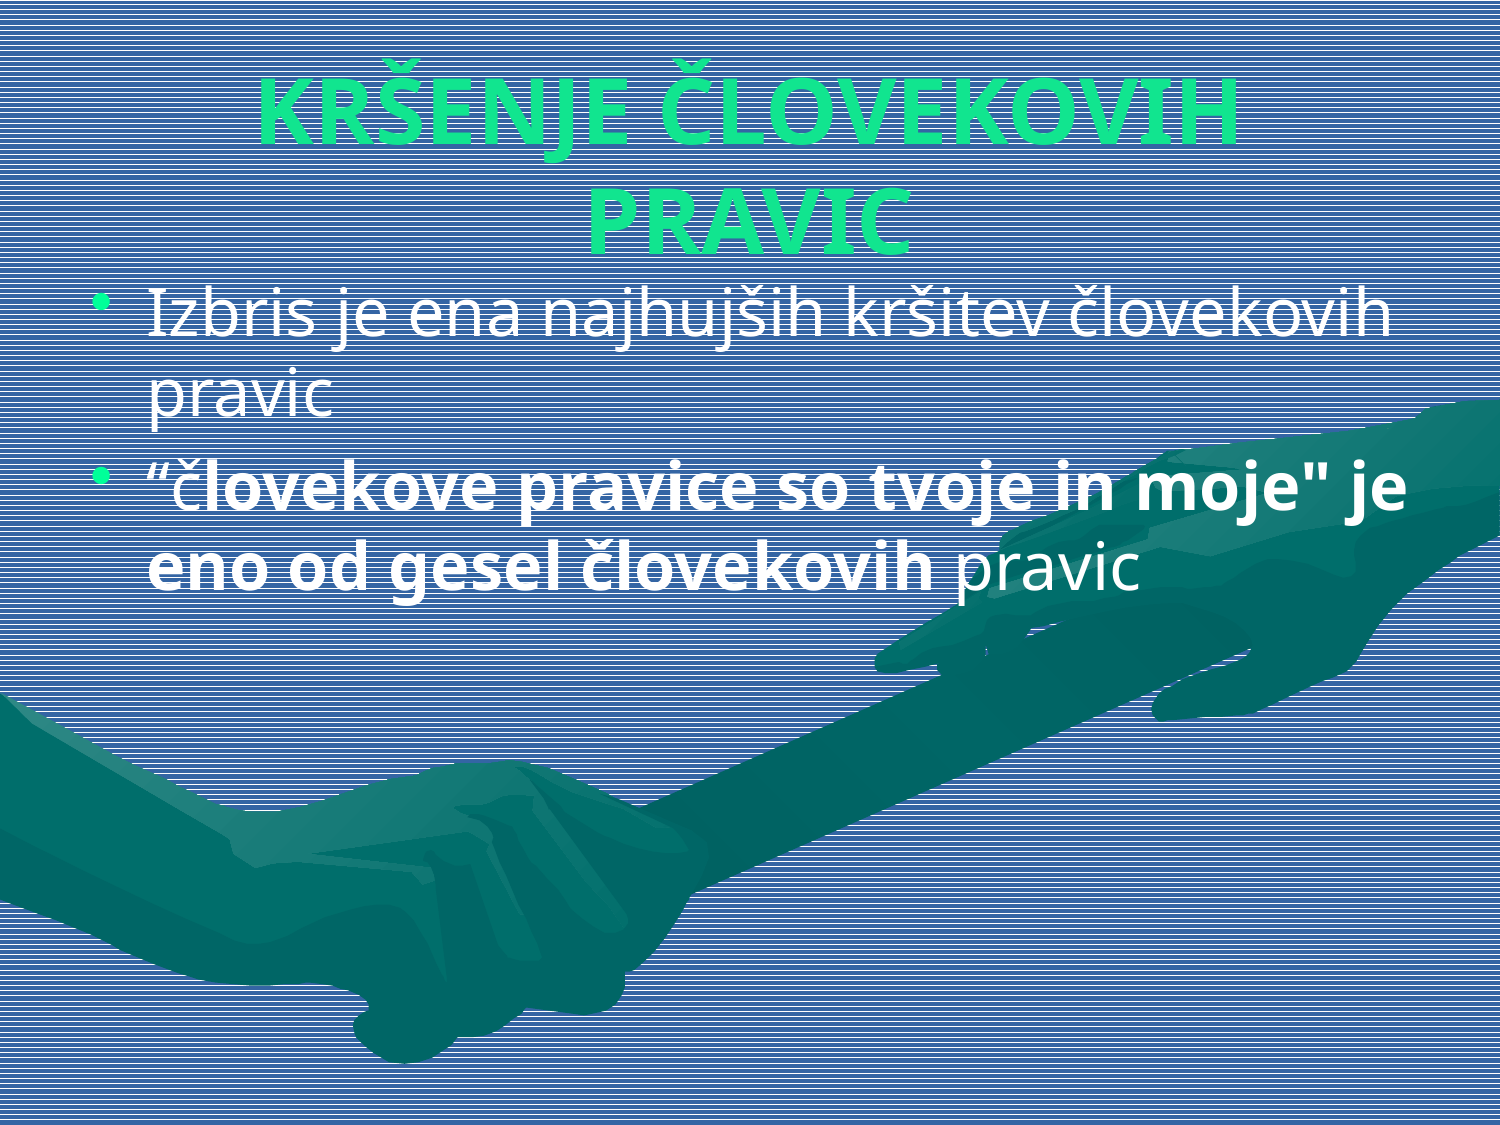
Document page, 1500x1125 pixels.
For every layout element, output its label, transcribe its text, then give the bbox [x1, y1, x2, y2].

list Izbris je ena najhujših kršitev človekovih pravic “človekove pravice so tvoje in moje" je eno od gesel človekovih pravic [75, 262, 1425, 1000]
title KRŠENJE ČLOVEKOVIH PRAVIC [75, 45, 1425, 233]
